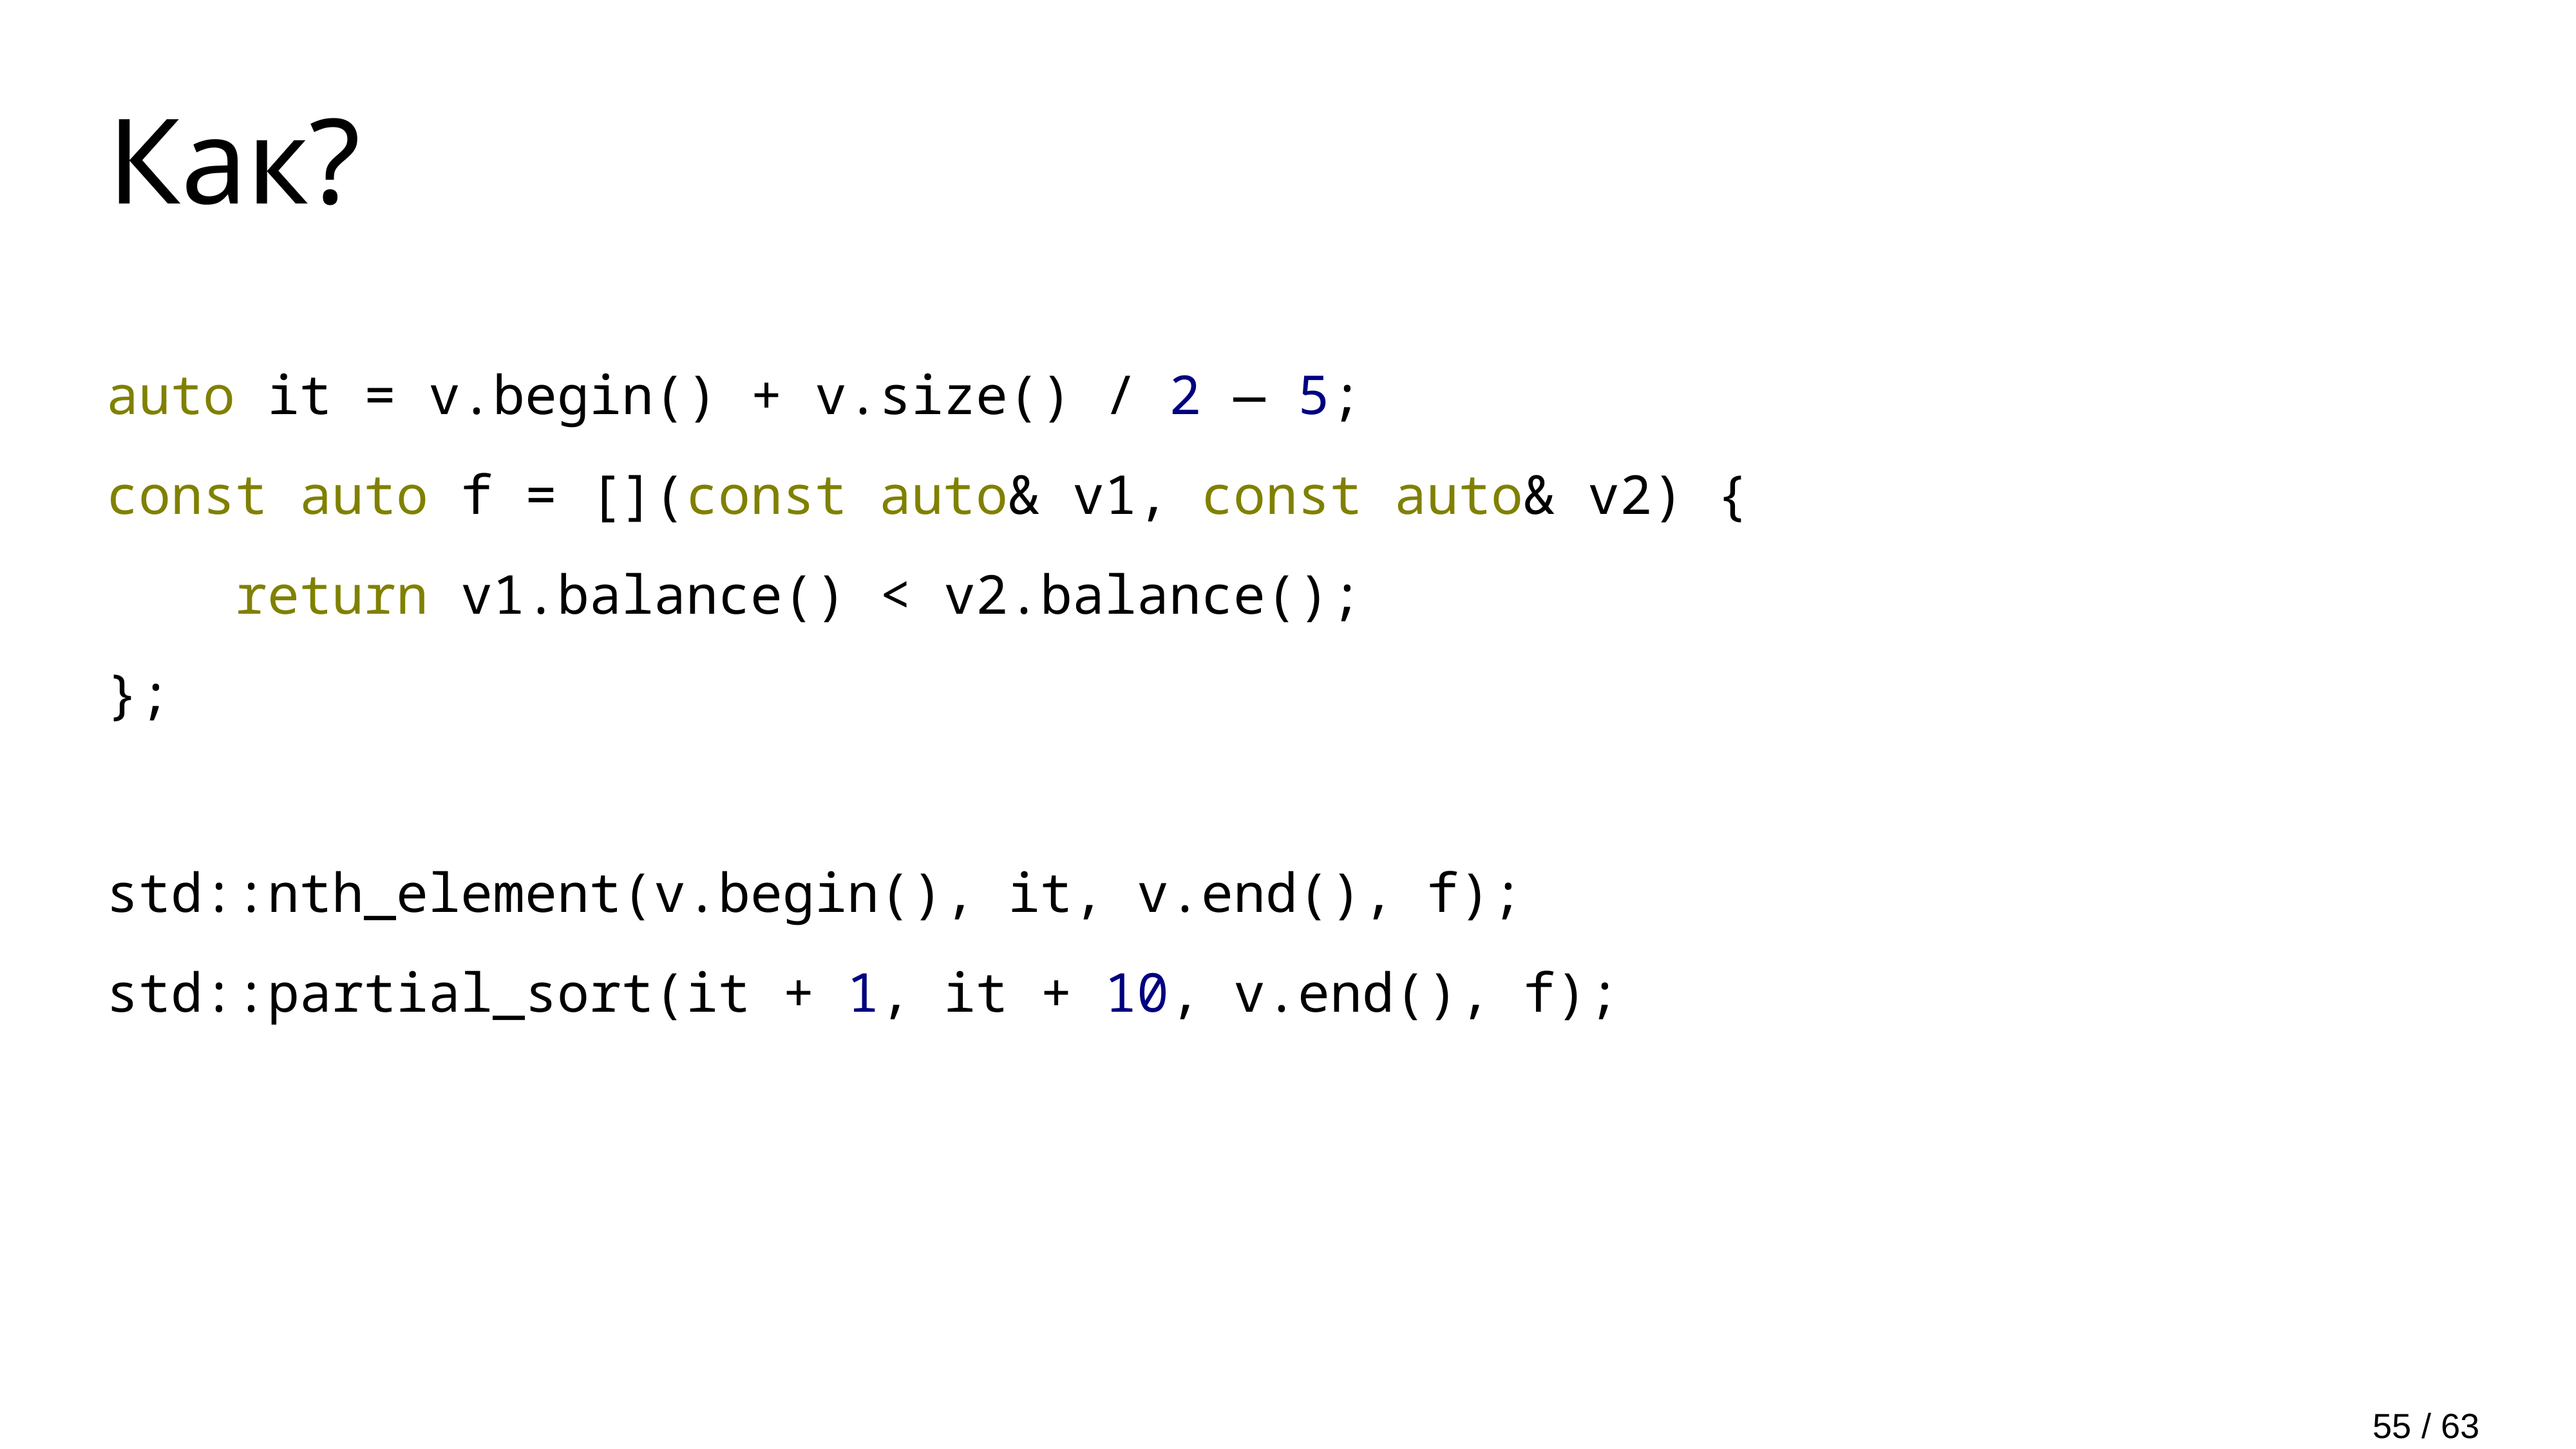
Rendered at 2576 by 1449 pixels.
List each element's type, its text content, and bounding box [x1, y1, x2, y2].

list auto it = v.begin() + v.size() / 2 — 5; const auto f = [](const auto& v1, const auto& v2) { return v1.balance() < v2.balance(); }; std::nth_element(v.begin(), it, v.end(), f); std::partial_sort(it + 1, it + 10, v.end(), f); [0, 295, 2576, 1449]
title Как? [108, 80, 2468, 242]
text_box <number> / 63 [2363, 1402, 2576, 1449]
